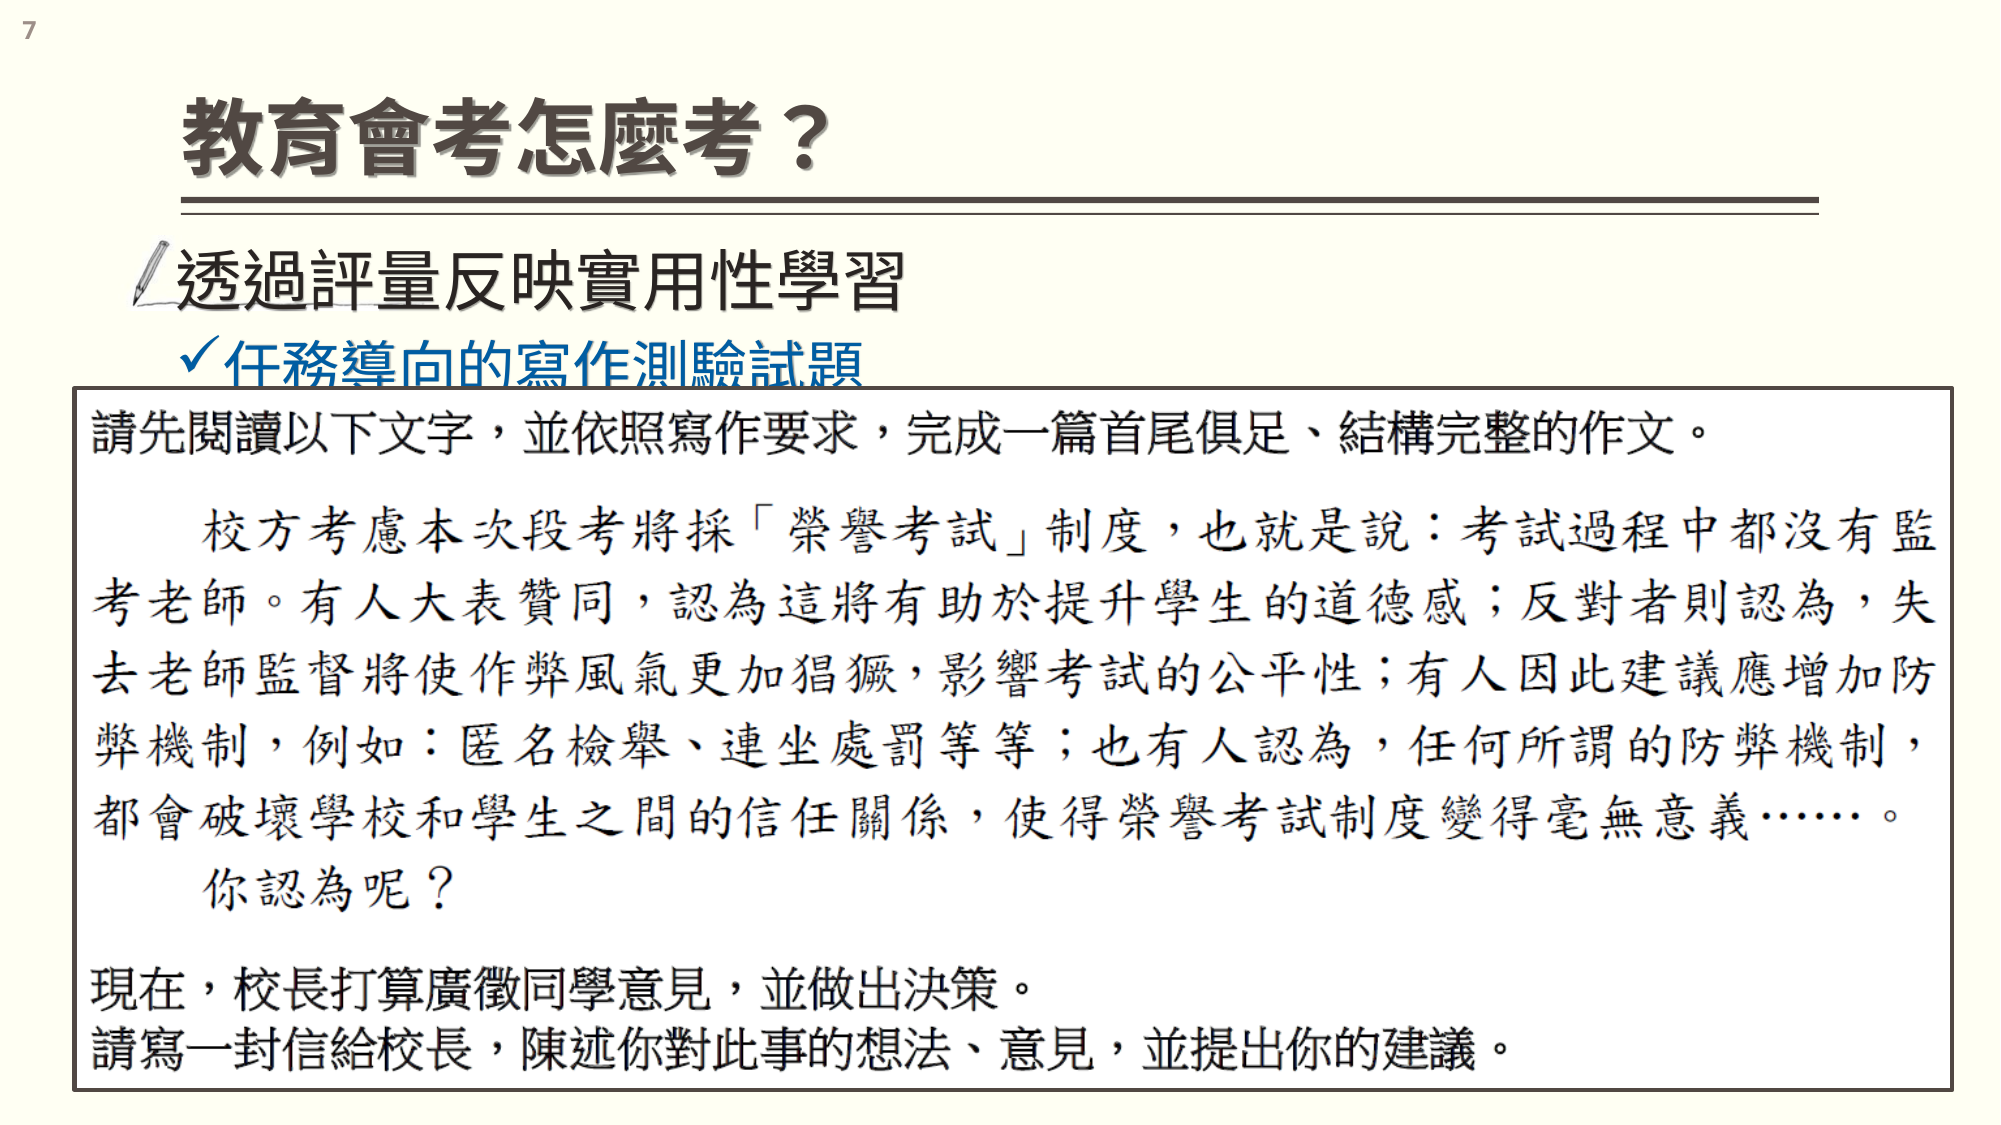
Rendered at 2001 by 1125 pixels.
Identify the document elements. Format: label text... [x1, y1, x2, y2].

picture [76, 390, 1950, 1088]
list 透過評量反映實用性學習 任務導向的寫作測驗試題 [175, 231, 1724, 386]
title 教育會考怎麼考？ [181, 12, 1819, 193]
slide_number <編號> [0, 1, 59, 61]
picture [118, 235, 175, 311]
